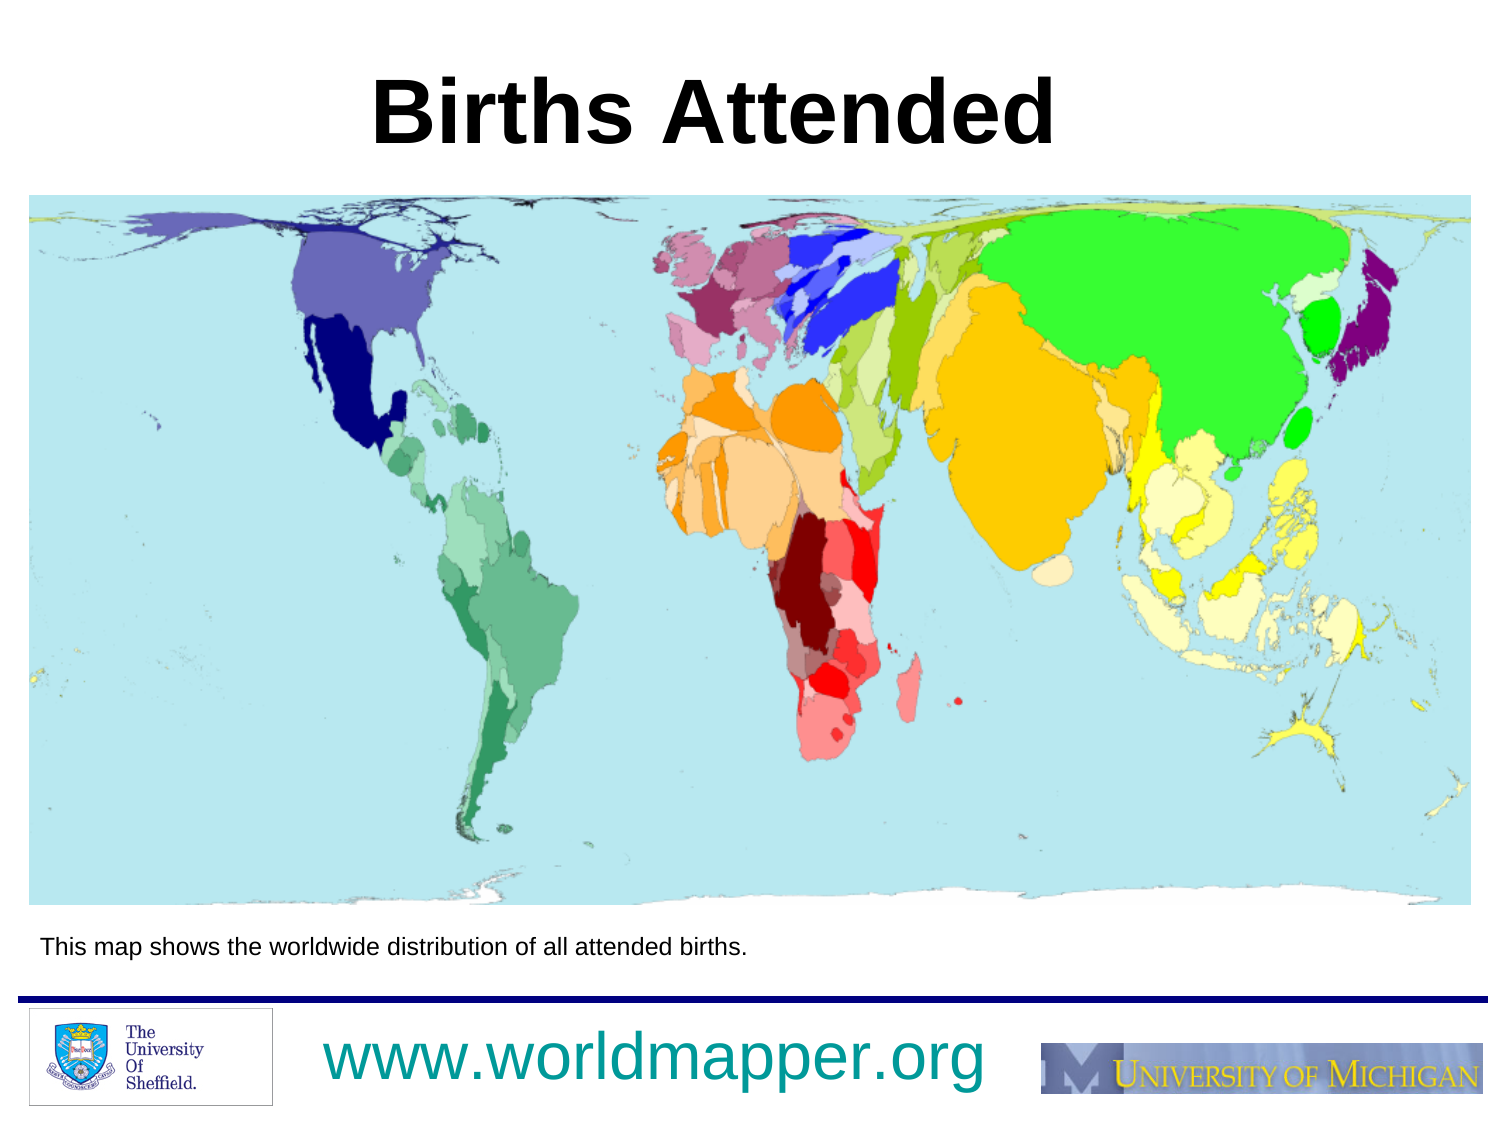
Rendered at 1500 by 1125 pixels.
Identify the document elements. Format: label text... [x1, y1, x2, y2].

picture [29, 195, 1471, 905]
picture [29, 1008, 273, 1106]
picture [1041, 1043, 1483, 1094]
title Births Attended [76, 42, 1352, 195]
text_box This map shows the worldwide distribution of all attended births. [24, 925, 765, 969]
